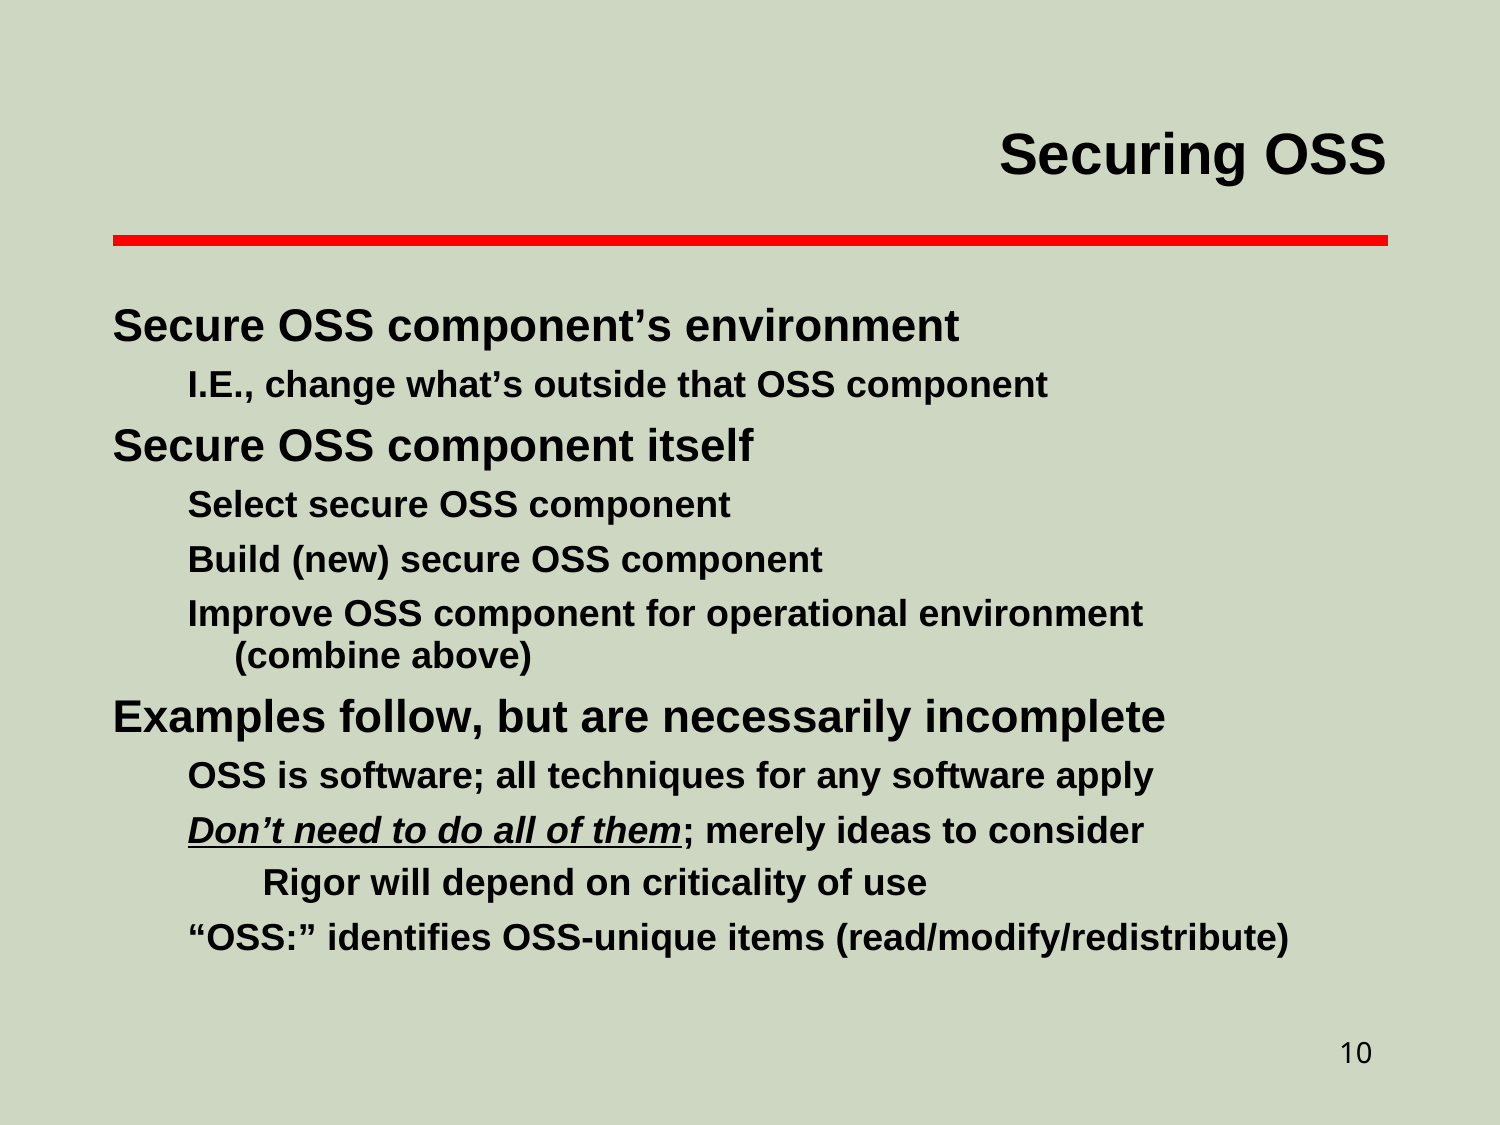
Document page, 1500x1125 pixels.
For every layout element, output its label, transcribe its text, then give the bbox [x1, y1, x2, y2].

list Secure OSS component’s environment I.E., change what’s outside that OSS component Secure OSS component itself Select secure OSS component Build (new) secure OSS component Improve OSS component for operational environment (combine above) Examples follow, but are necessarily incomplete OSS is software; all techniques for any software apply Don’t need to do all of them; merely ideas to consider Rigor will depend on criticality of use “OSS:” identifies OSS-unique items (read/modify/redistribute) [112, 299, 1388, 1084]
title Securing OSS [337, 93, 1388, 217]
